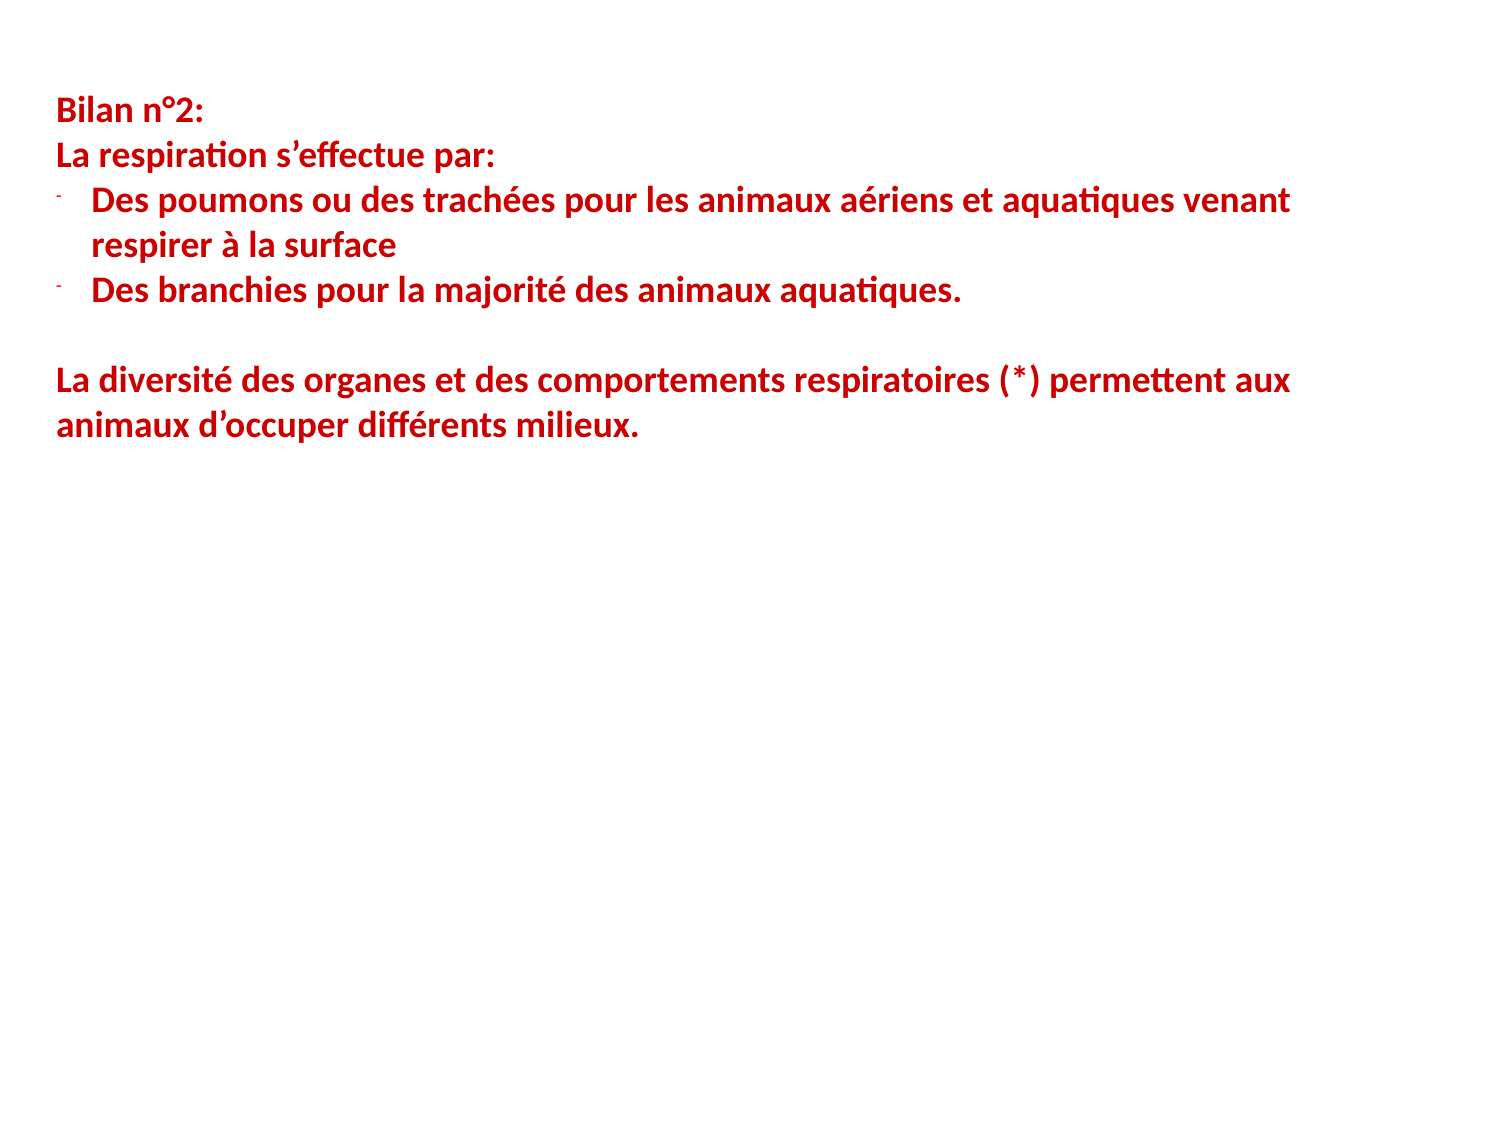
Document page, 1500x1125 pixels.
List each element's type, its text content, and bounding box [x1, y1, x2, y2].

text_box Bilan n°2: La respiration s’effectue par: Des poumons ou des trachées pour les animaux aériens et aquatiques venant respirer à la surface Des branchies pour la majorité des animaux aquatiques. La diversité des organes et des comportements respiratoires (*) permettent aux animaux d’occuper différents milieux. [41, 78, 1412, 453]
